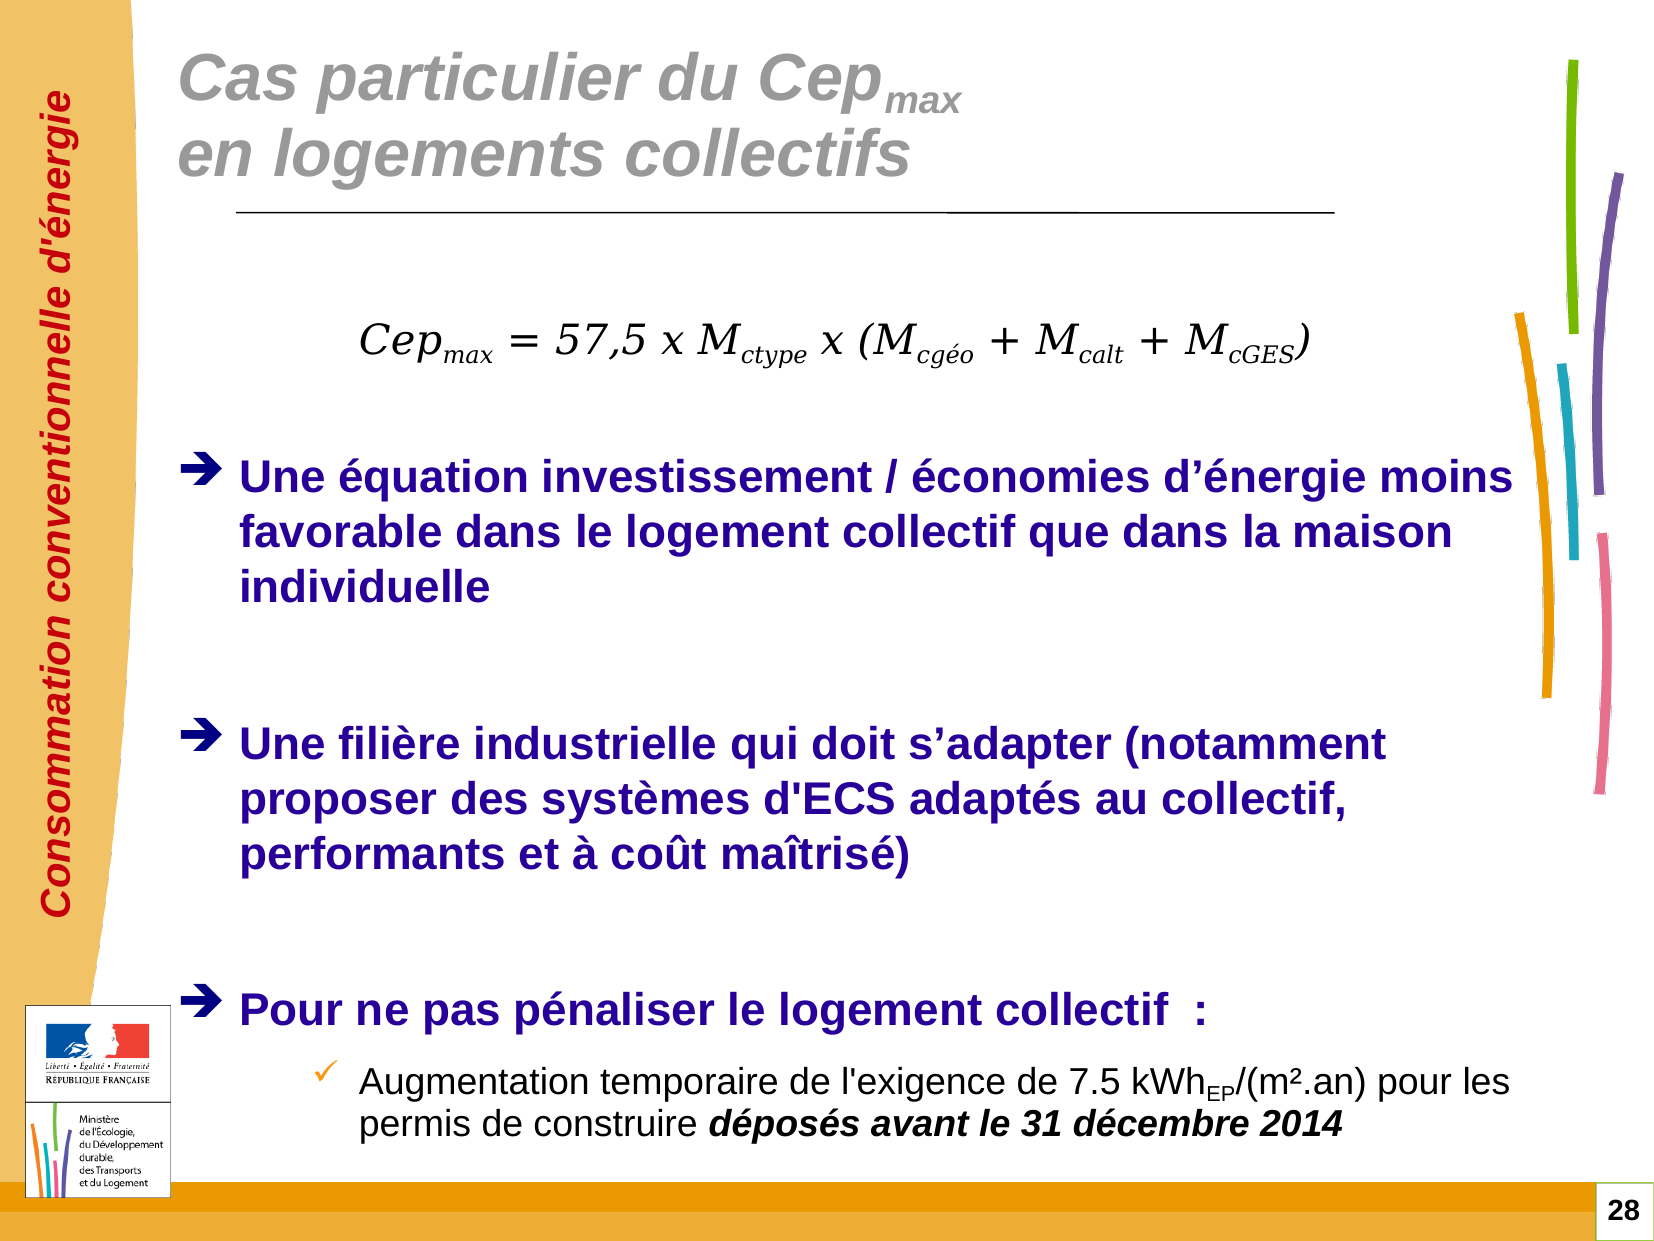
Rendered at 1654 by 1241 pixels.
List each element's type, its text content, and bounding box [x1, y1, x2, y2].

picture [0, 0, 1654, 1241]
text_box Consommation conventionnelle d'énergie [11, 47, 101, 963]
list Cepmax = 57,5 x Mctype x (Mcgéo + Mcalt + McGES) Une équation investissement / économies d’énergie moins favorable dans le logement collectif que dans la maison individuelle Une filière industrielle qui doit s’adapter (notamment proposer des systèmes d'ECS adaptés au collectif, performants et à coût maîtrisé) Pour ne pas pénaliser le logement collectif : Augmentation temporaire de l'exigence de 7.5 kWhEP/(m².an) pour les permis de construire déposés avant le 31 décembre 2014 [177, 236, 1536, 1212]
title Cas particulier du Cepmax en logements collectifs [177, 29, 1536, 198]
